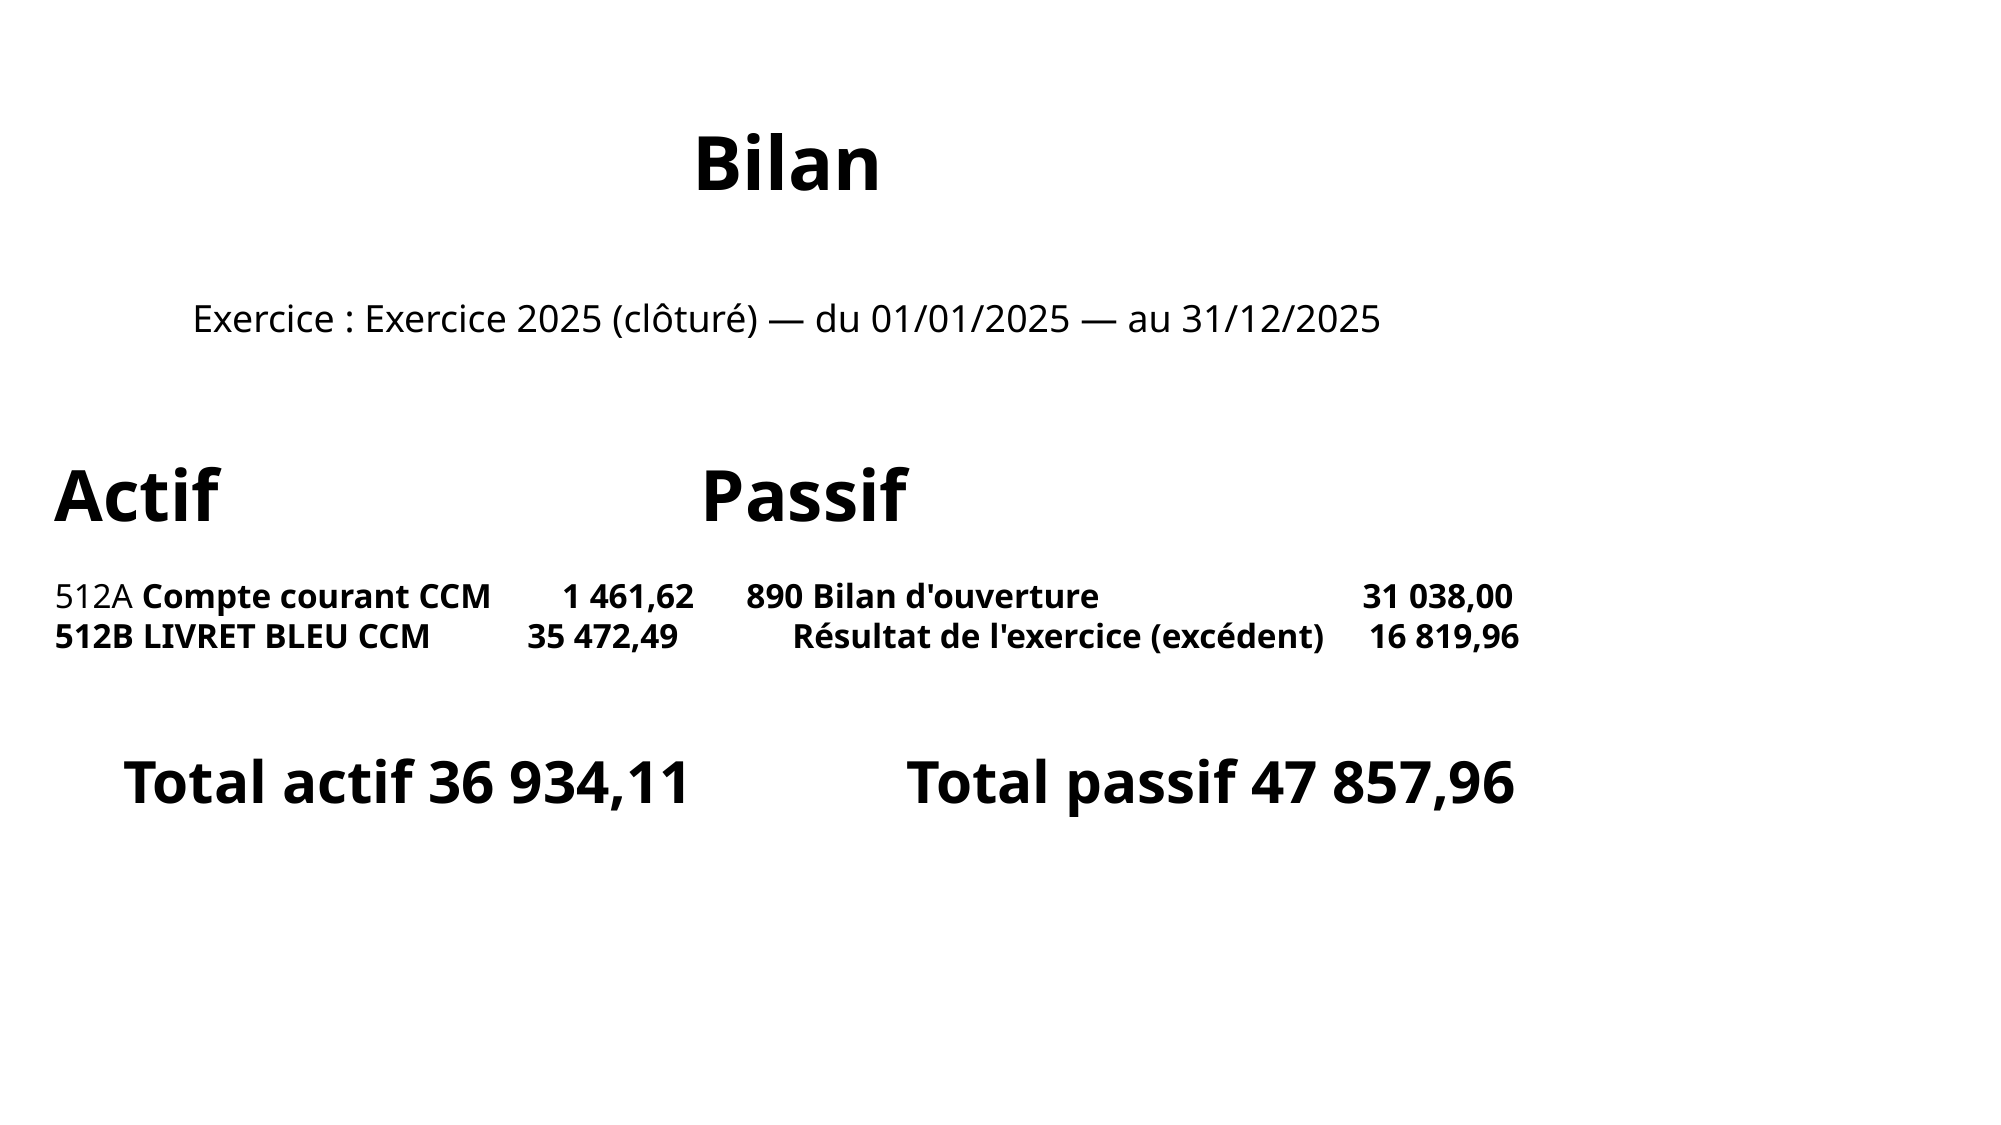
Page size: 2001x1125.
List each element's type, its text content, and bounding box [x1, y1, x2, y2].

text_box Bilan Exercice : Exercice 2025 (clôturé) — du 01/01/2025 — au 31/12/2025 Actif Passif 512A Compte courant CCM 1 461,62 890 Bilan d'ouverture 31 038,00 512B LIVRET BLEU CCM 35 472,49 Résultat de l'exercice (excédent) 16 819,96 Total actif 36 934,11 Total passif 47 857,96 [39, 107, 1925, 823]
